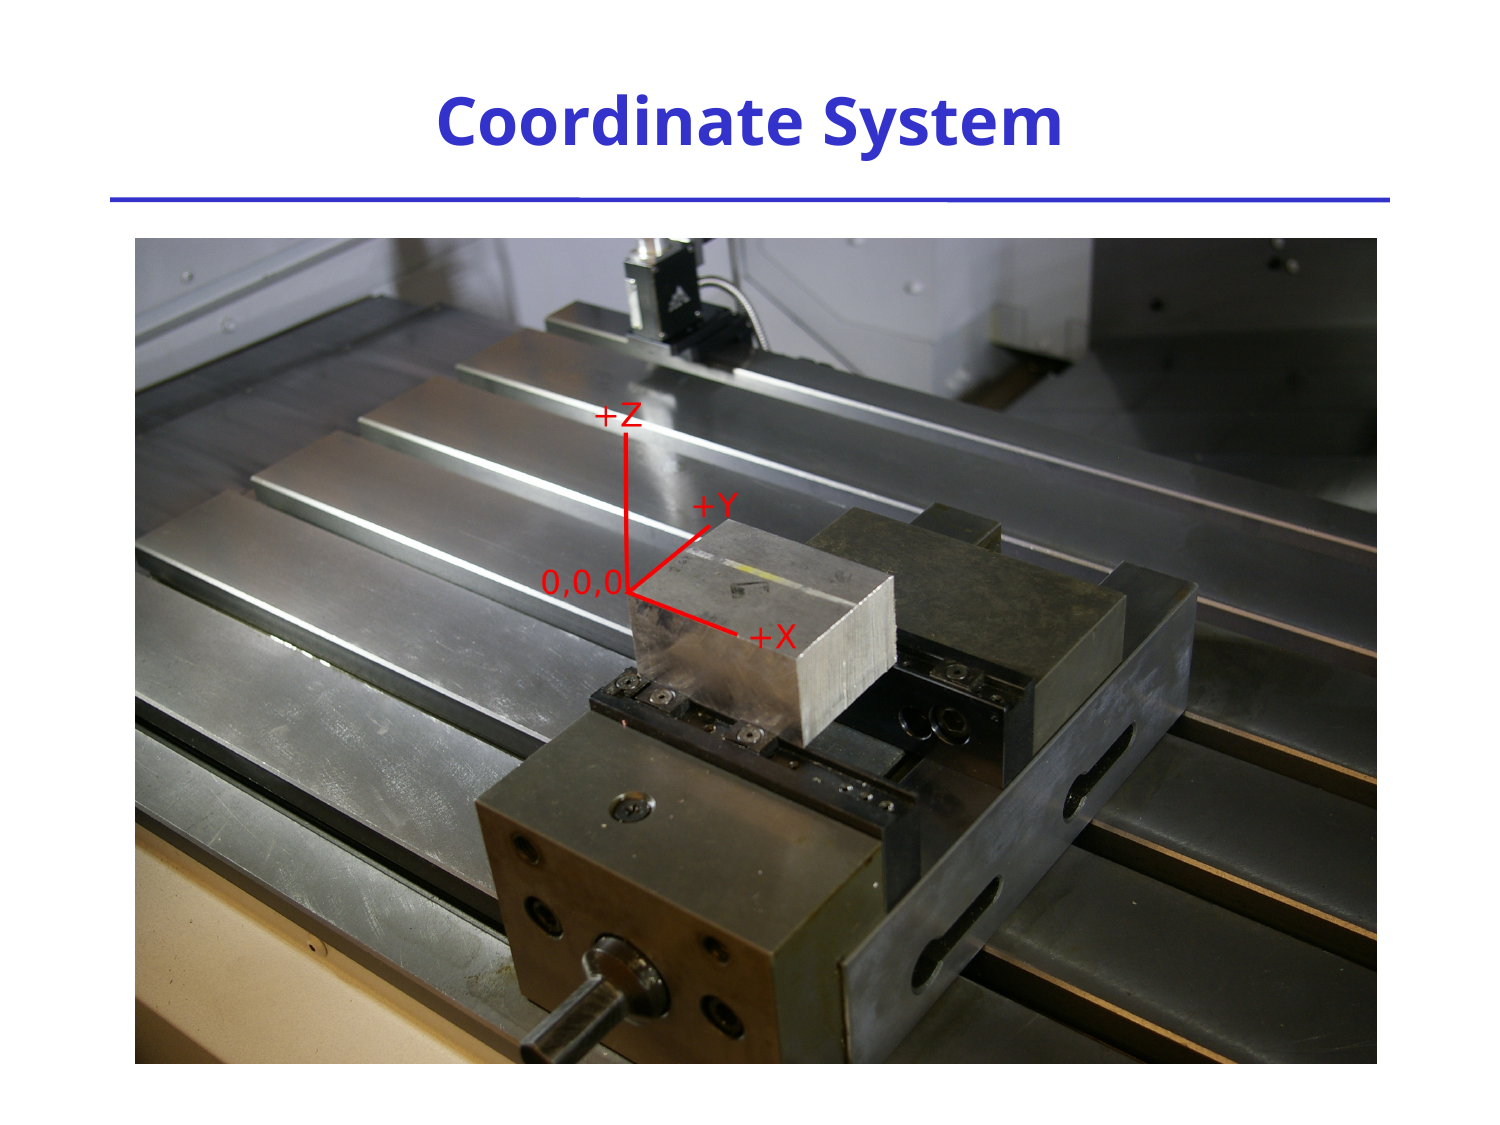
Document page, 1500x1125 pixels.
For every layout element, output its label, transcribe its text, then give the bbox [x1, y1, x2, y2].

picture [135, 238, 1377, 1064]
title Coordinate System [112, 50, 1388, 188]
